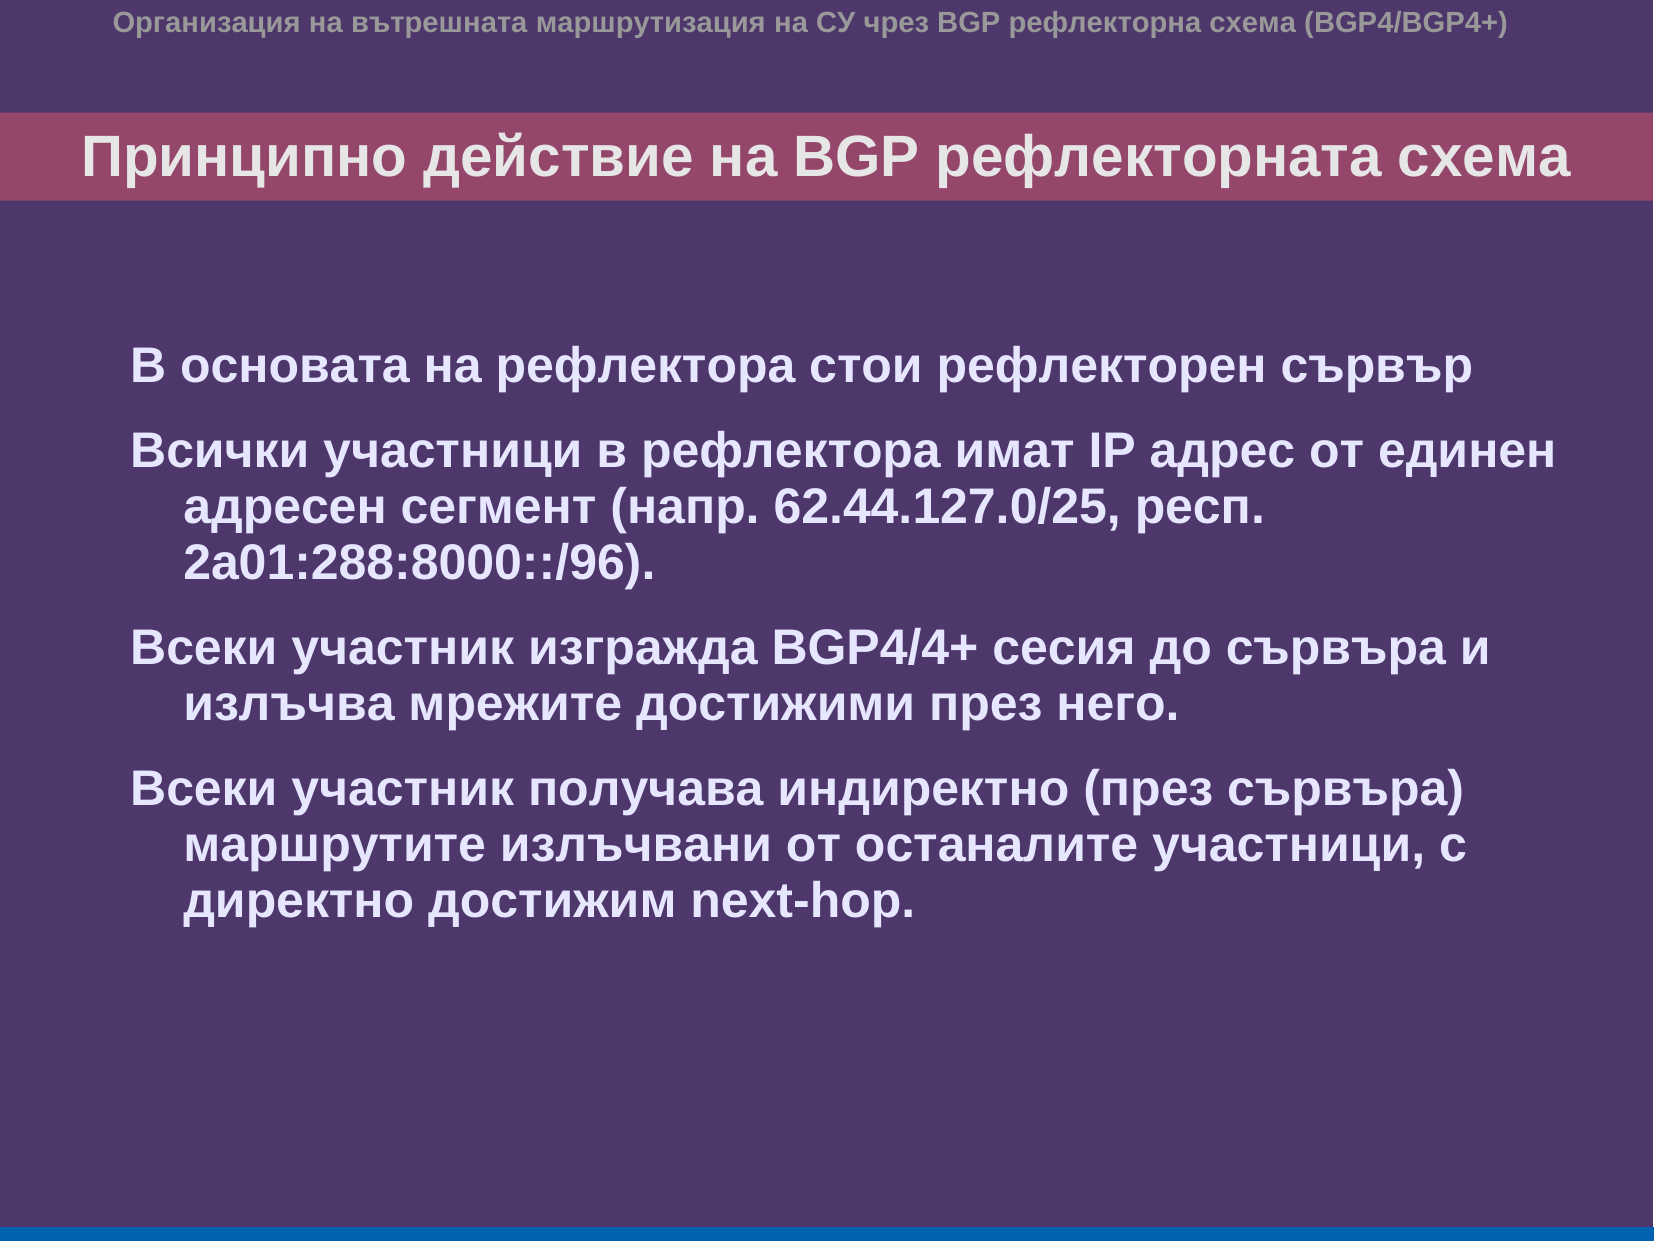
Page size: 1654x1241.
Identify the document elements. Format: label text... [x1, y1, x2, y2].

title Организация на вътрешната маршрутизация на СУ чрез BGP рефлекторна схема (BGP4/BGP4+) [112, 0, 1525, 45]
title Принципно действие на BGP рефлекторната схема [0, 112, 1653, 201]
list В основата на рефлектора стои рефлекторен сървър Всички участници в рефлектора имат IP адрес от единен адресен сегмент (напр. 62.44.127.0/25, респ. 2a01:288:8000::/96). Всеки участник изгражда BGP4/4+ сесия до сървъра и излъчва мрежите достижими през него. Всеки участник получава индиректно (през сървъра) маршрутите излъчвани от останалите участници, с директно достижим next-hop. [112, 337, 1613, 1157]
